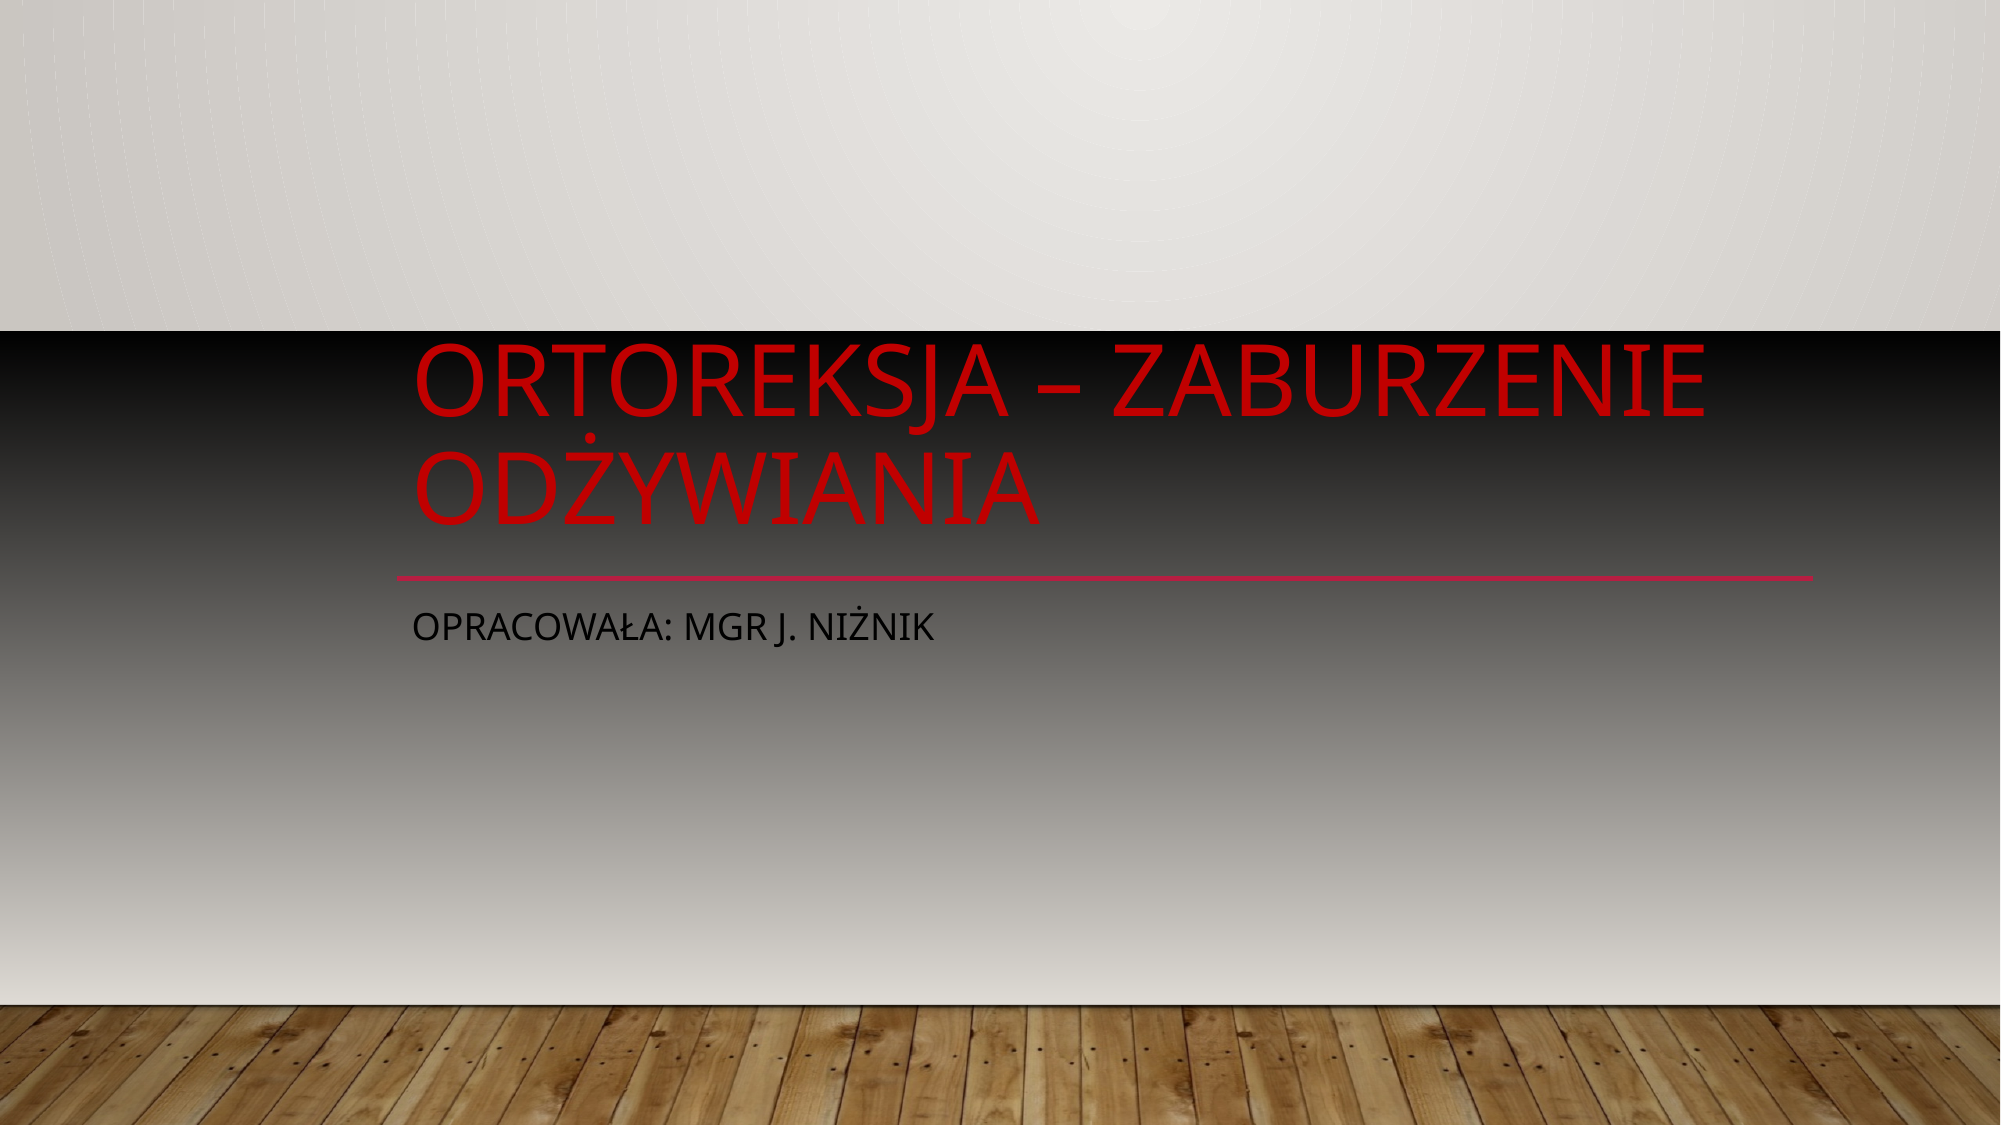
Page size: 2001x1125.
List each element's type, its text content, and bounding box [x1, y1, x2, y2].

title Ortoreksja – zaburzenie odżywiania [396, 128, 1814, 546]
subtitle Opracowała: mgr J. Niżnik [396, 579, 1814, 740]
